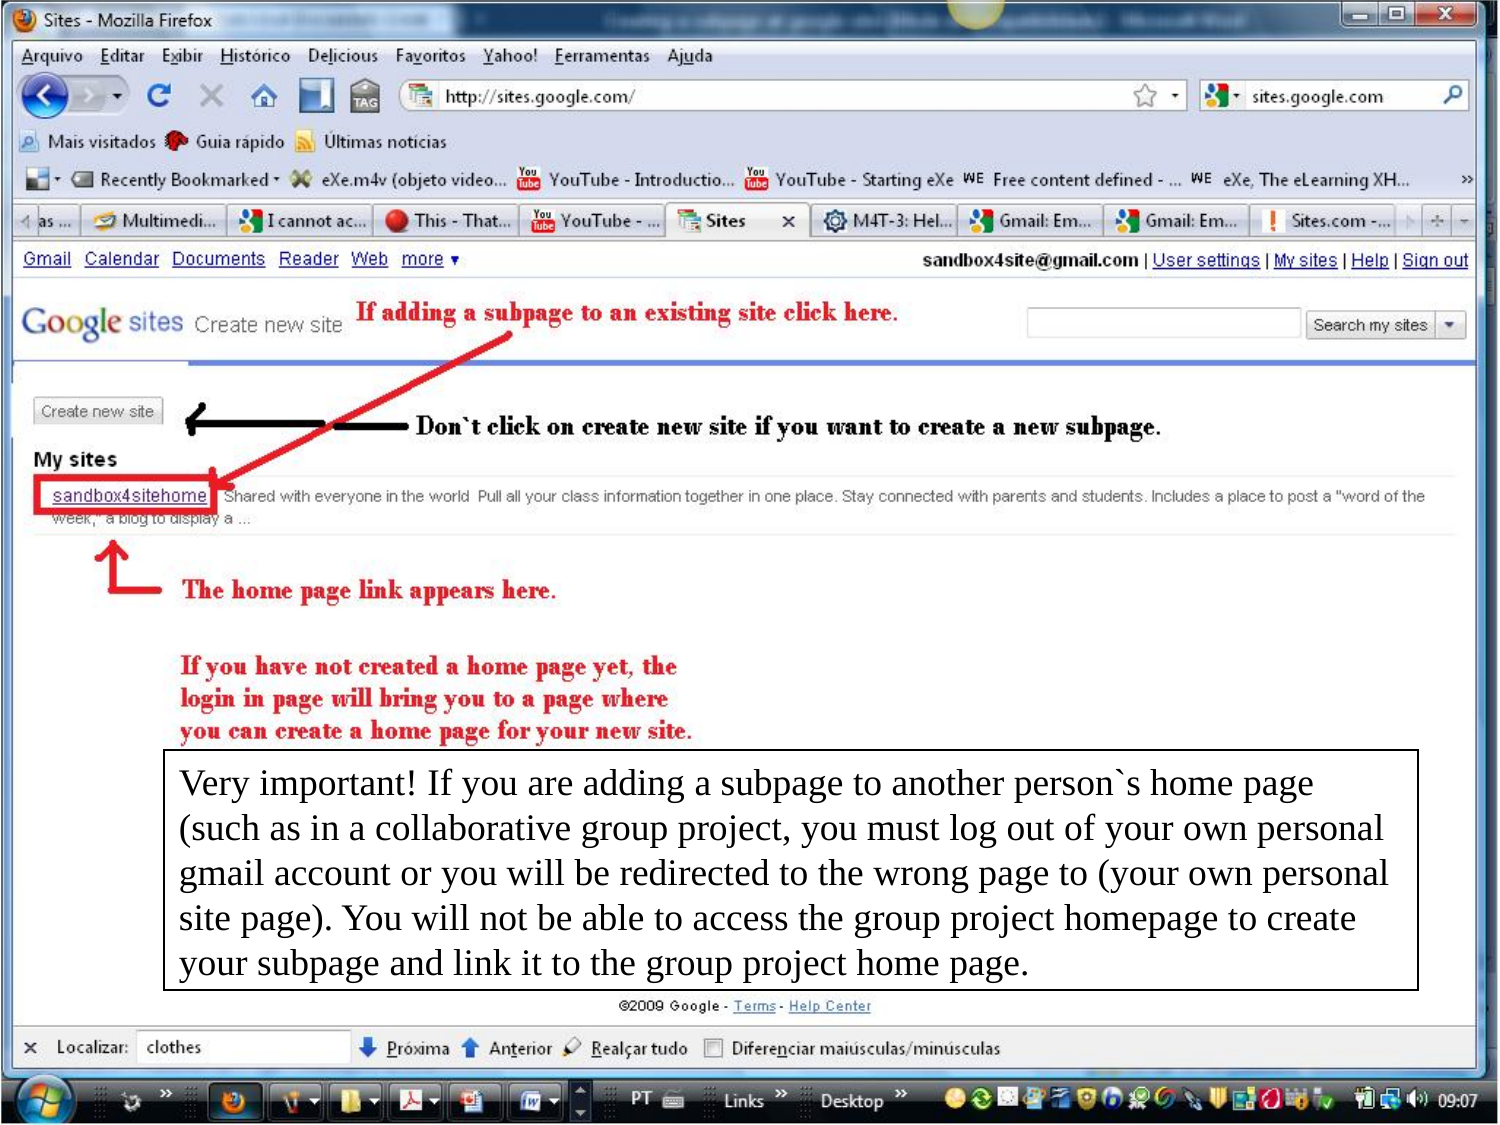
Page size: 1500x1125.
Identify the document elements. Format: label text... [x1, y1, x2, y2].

picture [0, 0, 1499, 1125]
text_box Very important! If you are adding a subpage to another person`s home page (such as in a collaborative group project, you must log out of your own personal gmail account or you will be redirected to the wrong page to (your own personal site page). You will not be able to access the group project homepage to create your subpage and link it to the group project home page. [164, 750, 1418, 990]
